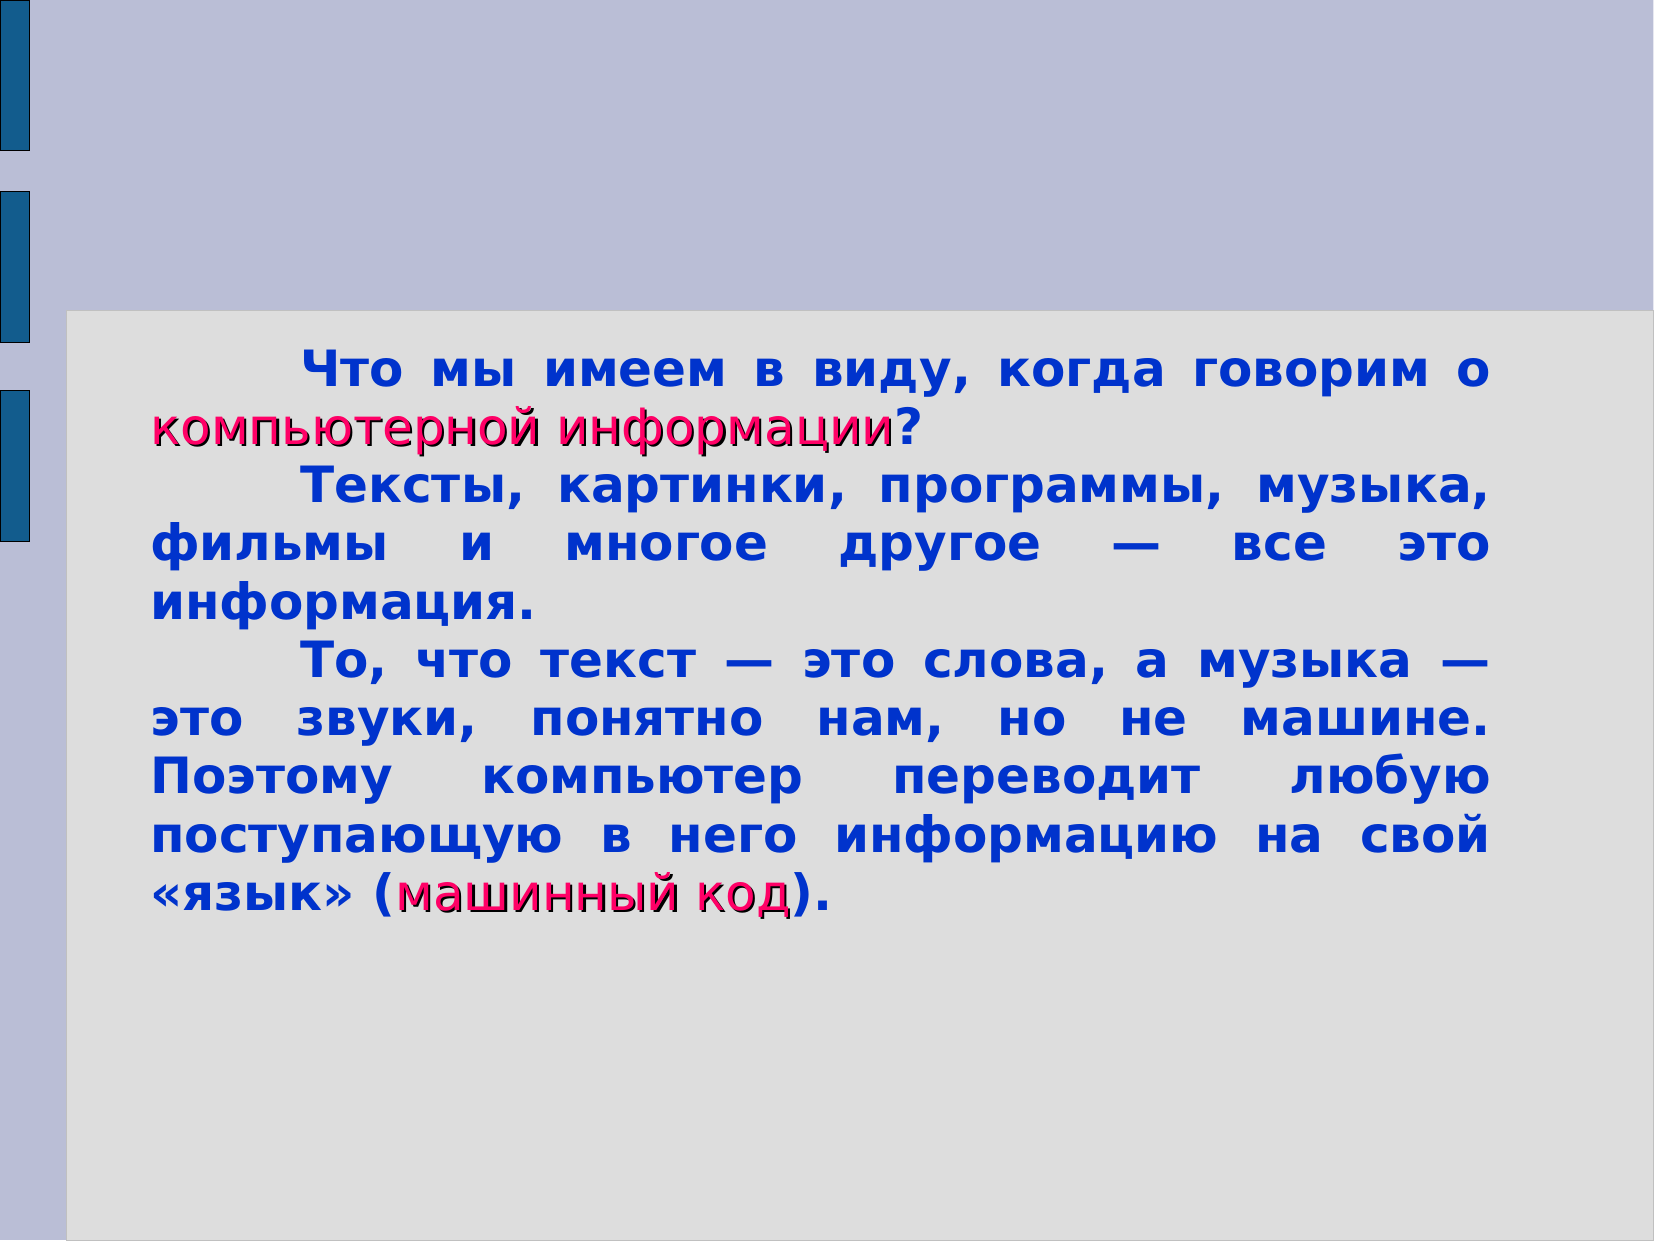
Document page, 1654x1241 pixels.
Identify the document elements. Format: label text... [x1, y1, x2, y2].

text_box Что мы имеем в виду, когда говорим о компьютерной информации? Тексты, картинки, программы, музыка, фильмы и многое другое — все это информация. То, что текст — это слова, а музыка — это звуки, понятно нам, но не машине. Поэтому компьютер переводит любую поступающую в него информацию на свой «язык» (машинный код). [135, 332, 1506, 930]
